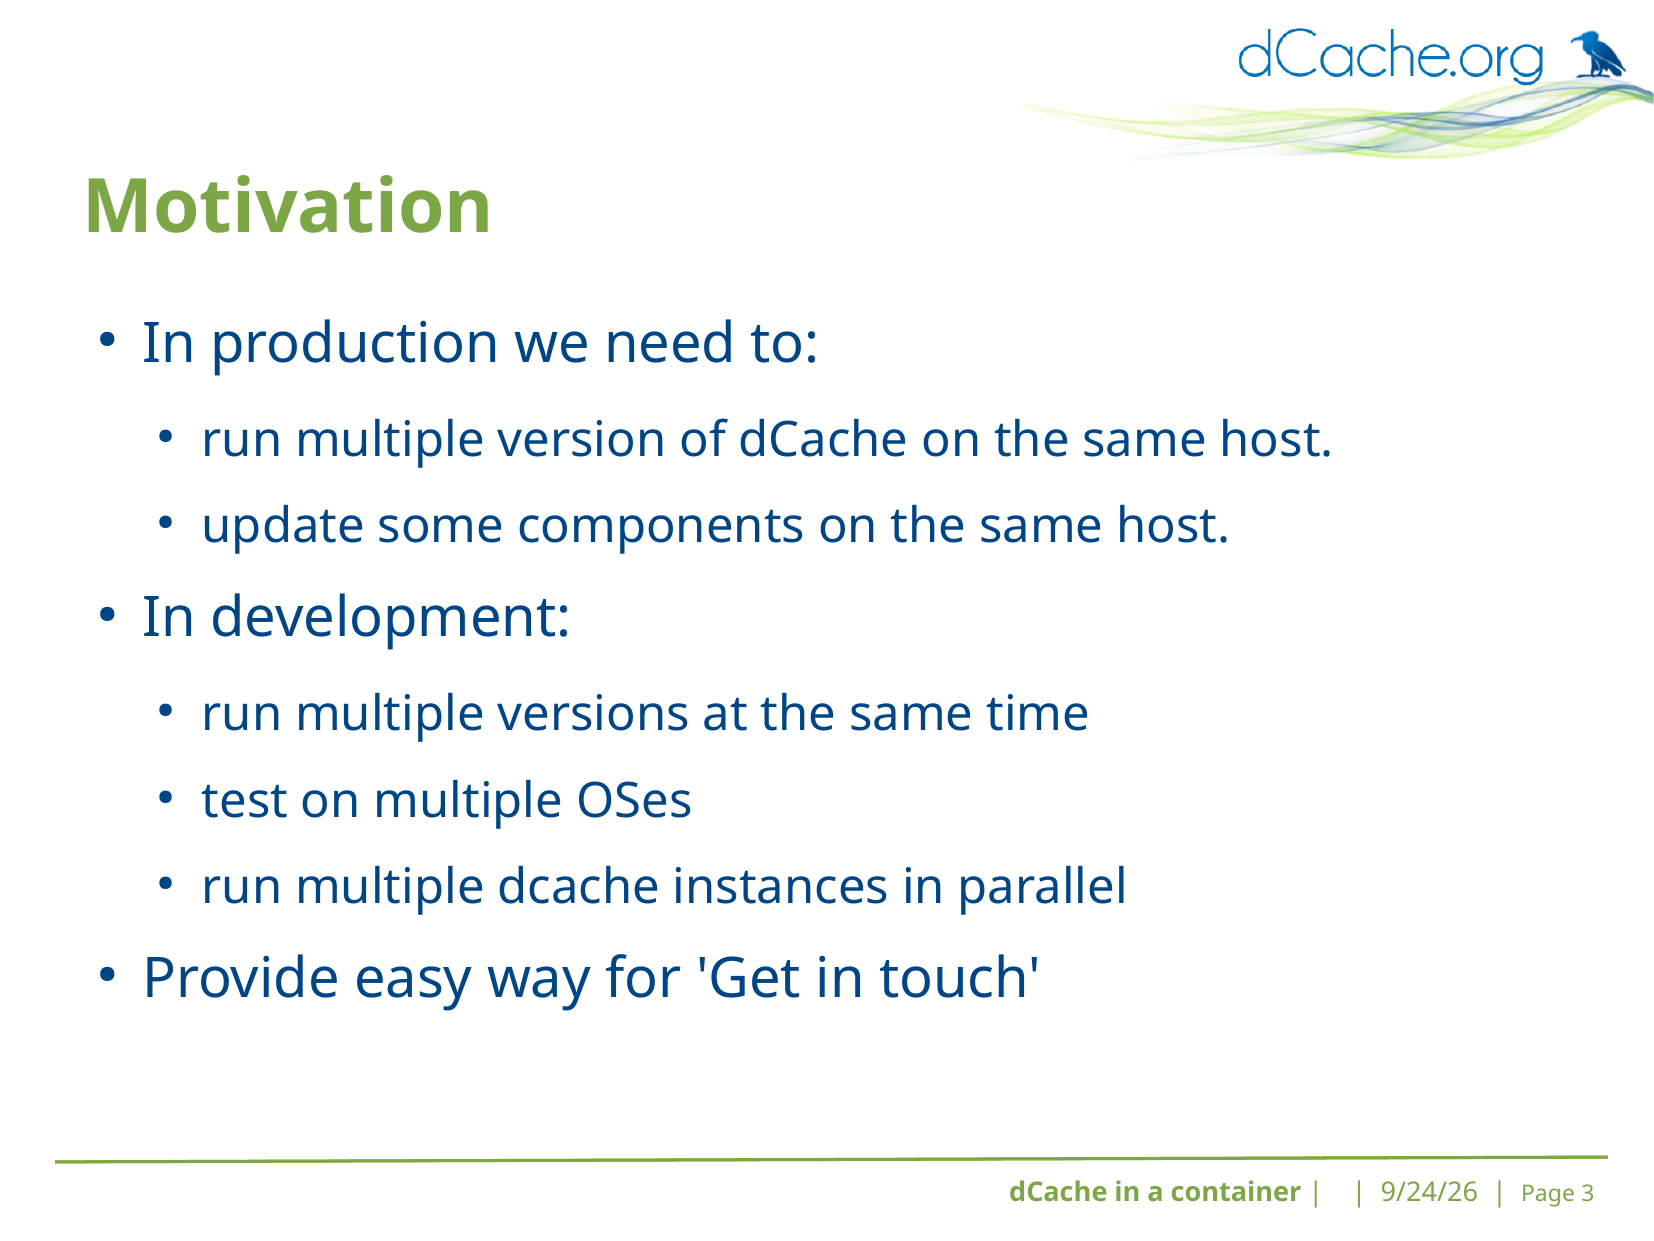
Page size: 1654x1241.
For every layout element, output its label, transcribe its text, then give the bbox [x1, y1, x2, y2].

title Motivation [82, 155, 1605, 252]
list In production we need to: run multiple version of dCache on the same host. update some components on the same host. In development: run multiple versions at the same time test on multiple OSes run multiple dcache instances in parallel Provide easy way for 'Get in touch' [82, 302, 1571, 1023]
picture [956, 16, 1654, 169]
